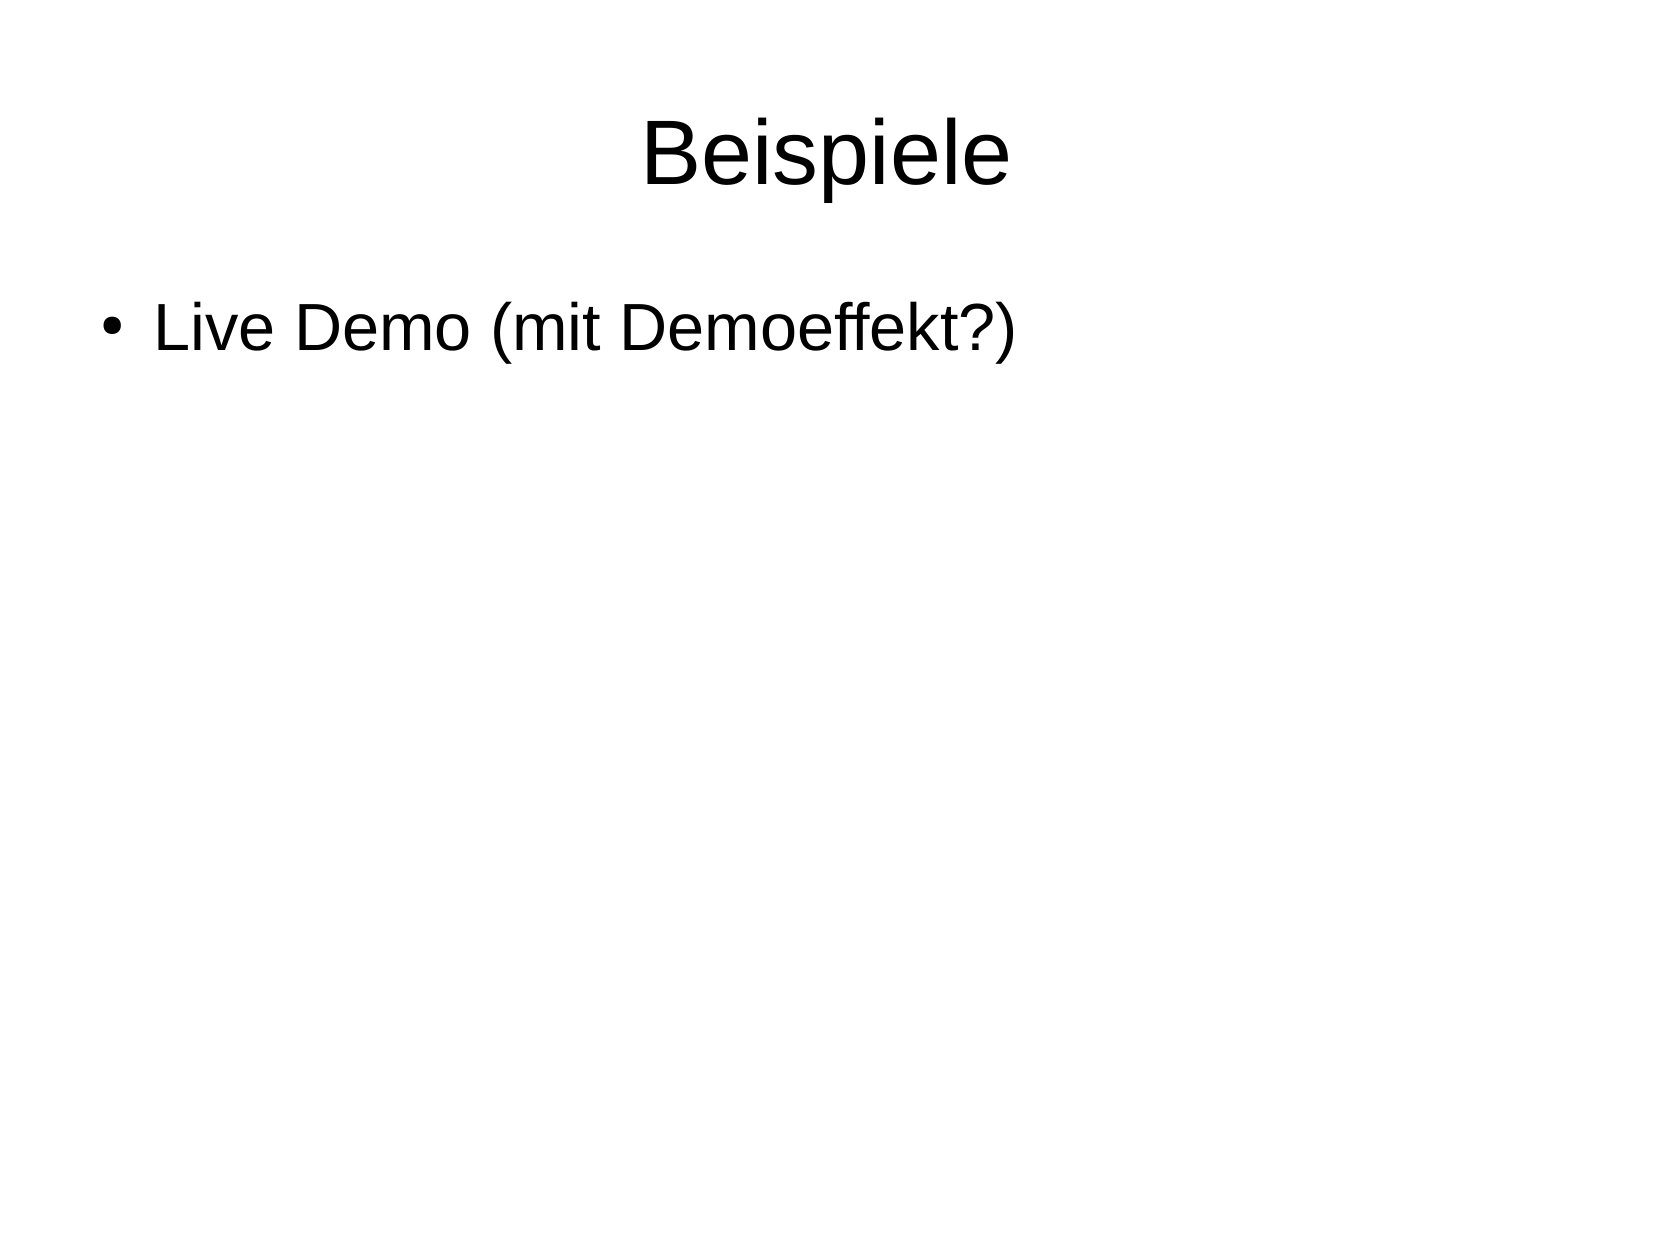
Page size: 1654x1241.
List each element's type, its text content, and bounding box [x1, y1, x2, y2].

list Live Demo (mit Demoeffekt?) [82, 290, 1538, 1010]
title Beispiele [82, 49, 1571, 257]
